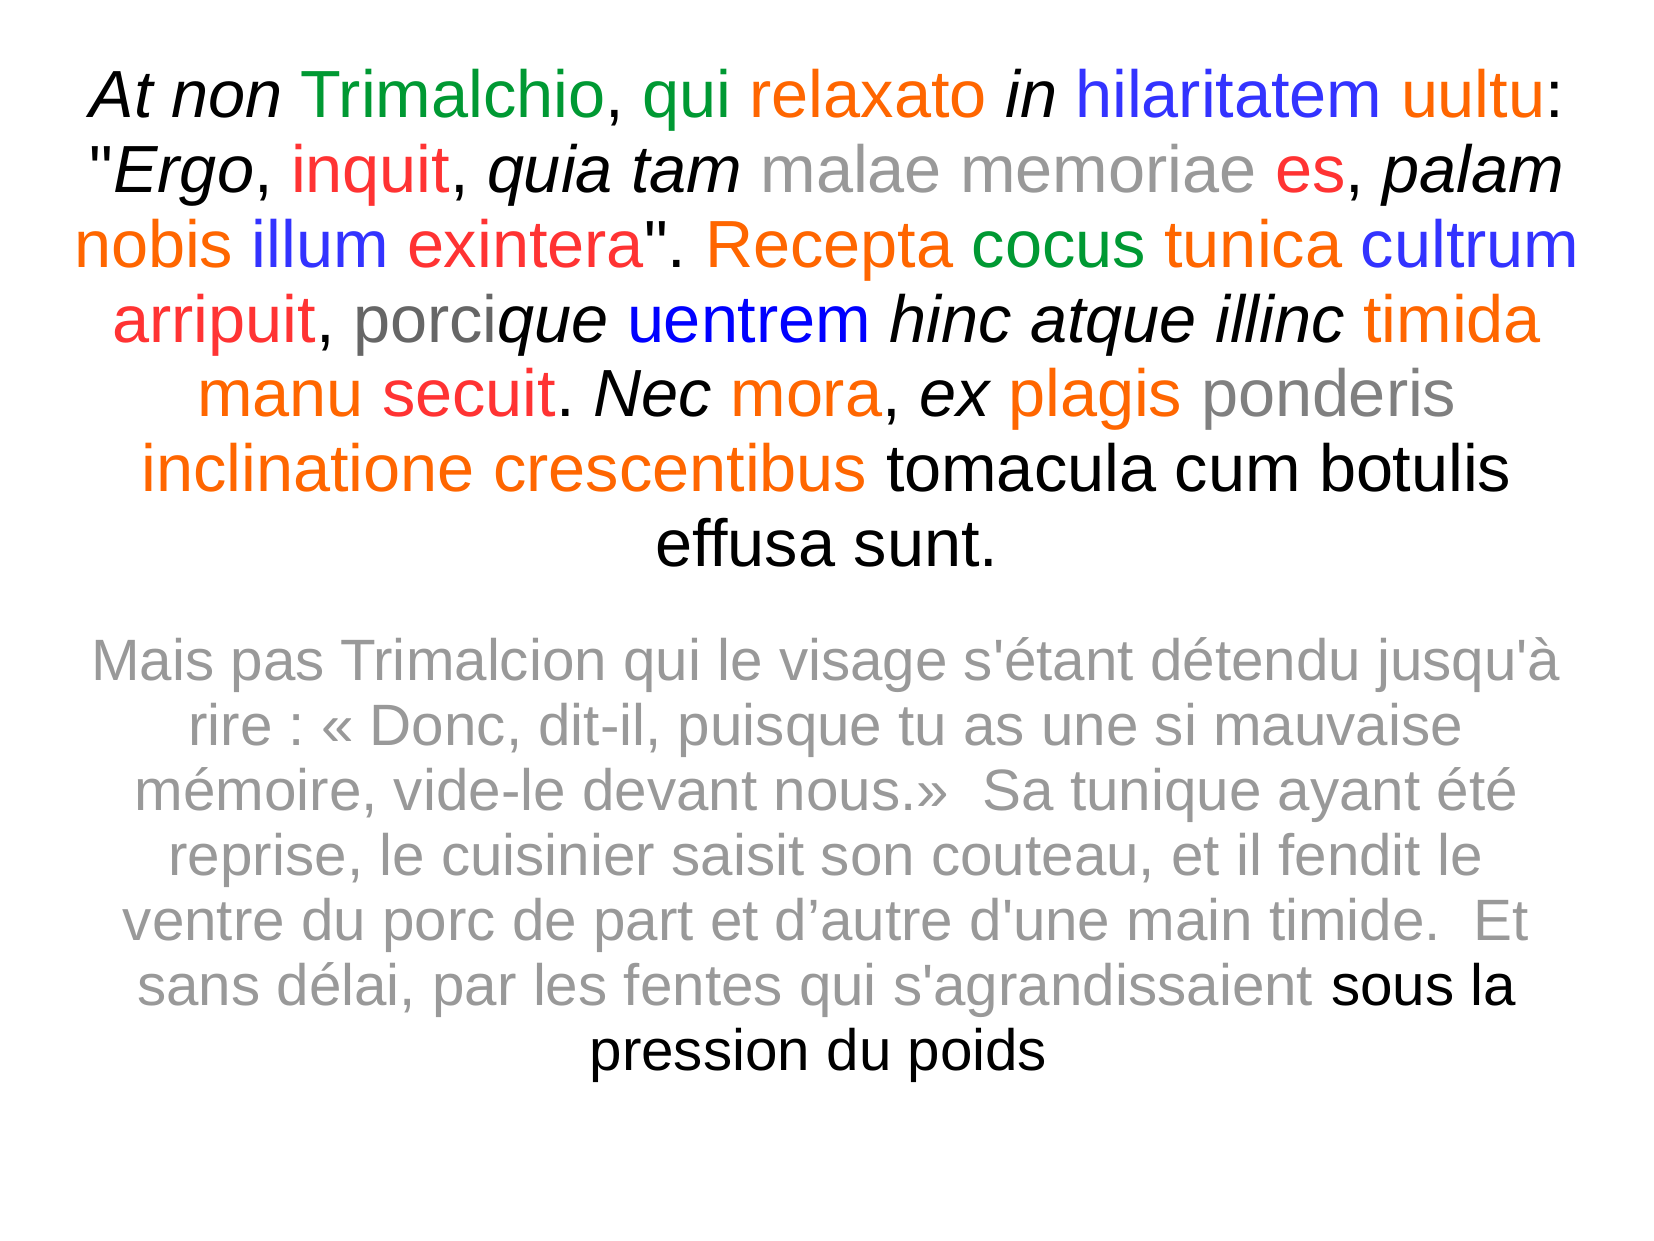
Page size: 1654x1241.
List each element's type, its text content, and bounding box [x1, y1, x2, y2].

title At non Trimalchio, qui relaxato in hilaritatem uultu: "Ergo, inquit, quia tam malae memoriae es, palam nobis illum exintera". Recepta cocus tunica cultrum arripuit, porcique uentrem hinc atque illinc timida manu secuit. Nec mora, ex plagis ponderis inclinatione crescentibus tomacula cum botulis effusa sunt. [47, 35, 1607, 603]
subtitle Mais pas Trimalcion qui le visage s'étant détendu jusqu'à rire : « Donc, dit-il, puisque tu as une si mauvaise mémoire, vide-le devant nous.» Sa tunique ayant été reprise, le cuisinier saisit son couteau, et il fendit le ventre du porc de part et d’autre d'une main timide. Et sans délai, par les fentes qui s'agrandissaient sous la pression du poids [82, 601, 1571, 1109]
